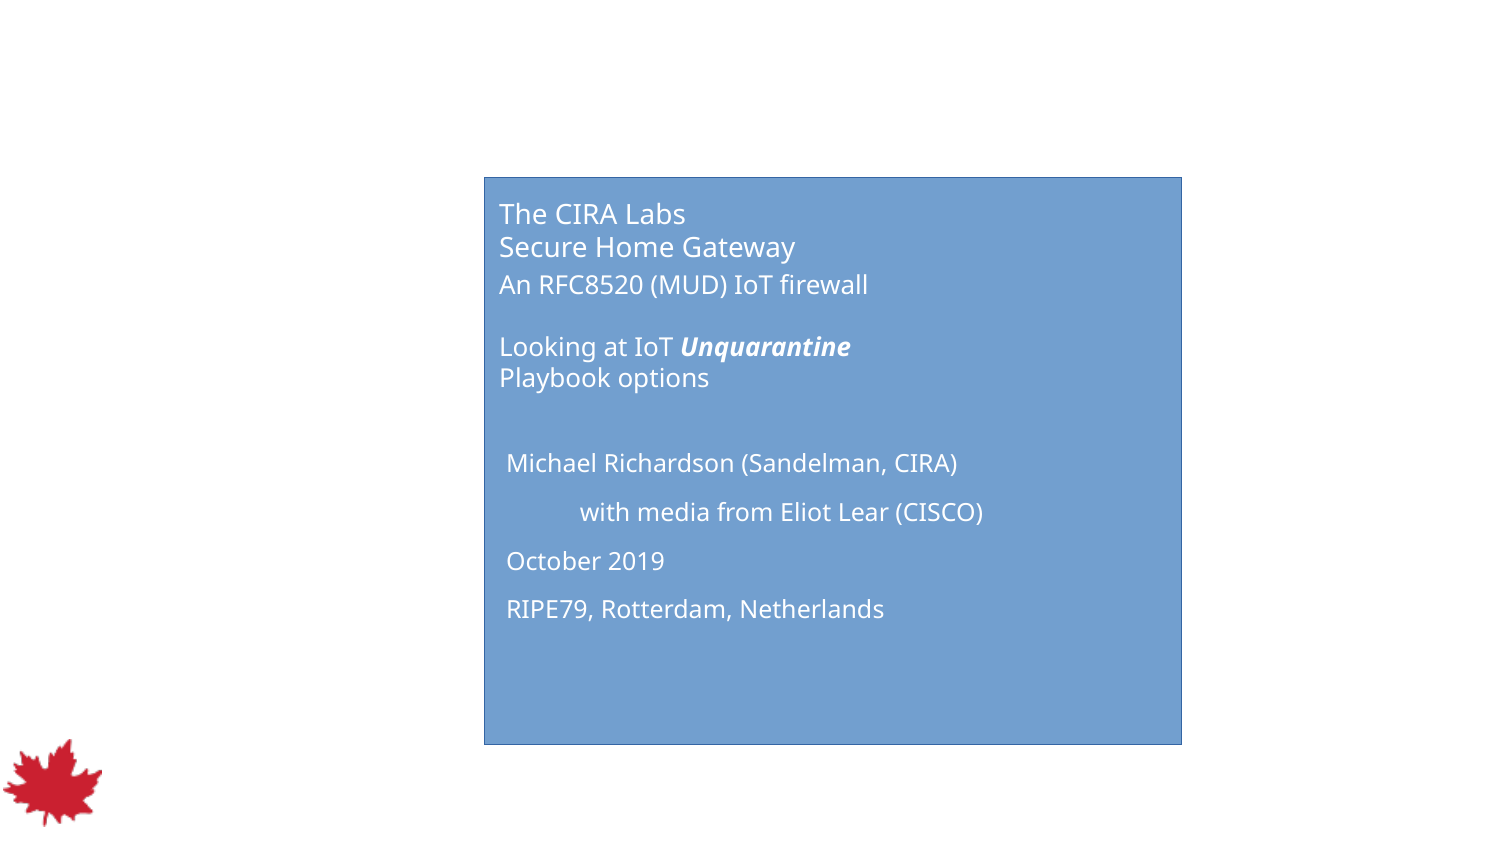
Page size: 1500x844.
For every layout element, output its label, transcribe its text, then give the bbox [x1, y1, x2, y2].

text_box [484, 177, 1182, 188]
text_box [484, 405, 1182, 745]
text_box The CIRA Labs Secure Home Gateway An RFC8520 (MUD) IoT firewall Looking at IoT Unquarantine Playbook options [484, 188, 1500, 405]
picture [3, 739, 102, 827]
text_box Michael Richardson (Sandelman, CIRA) with media from Eliot Lear (CISCO) October 2019 RIPE79, Rotterdam, Netherlands [491, 440, 1210, 663]
